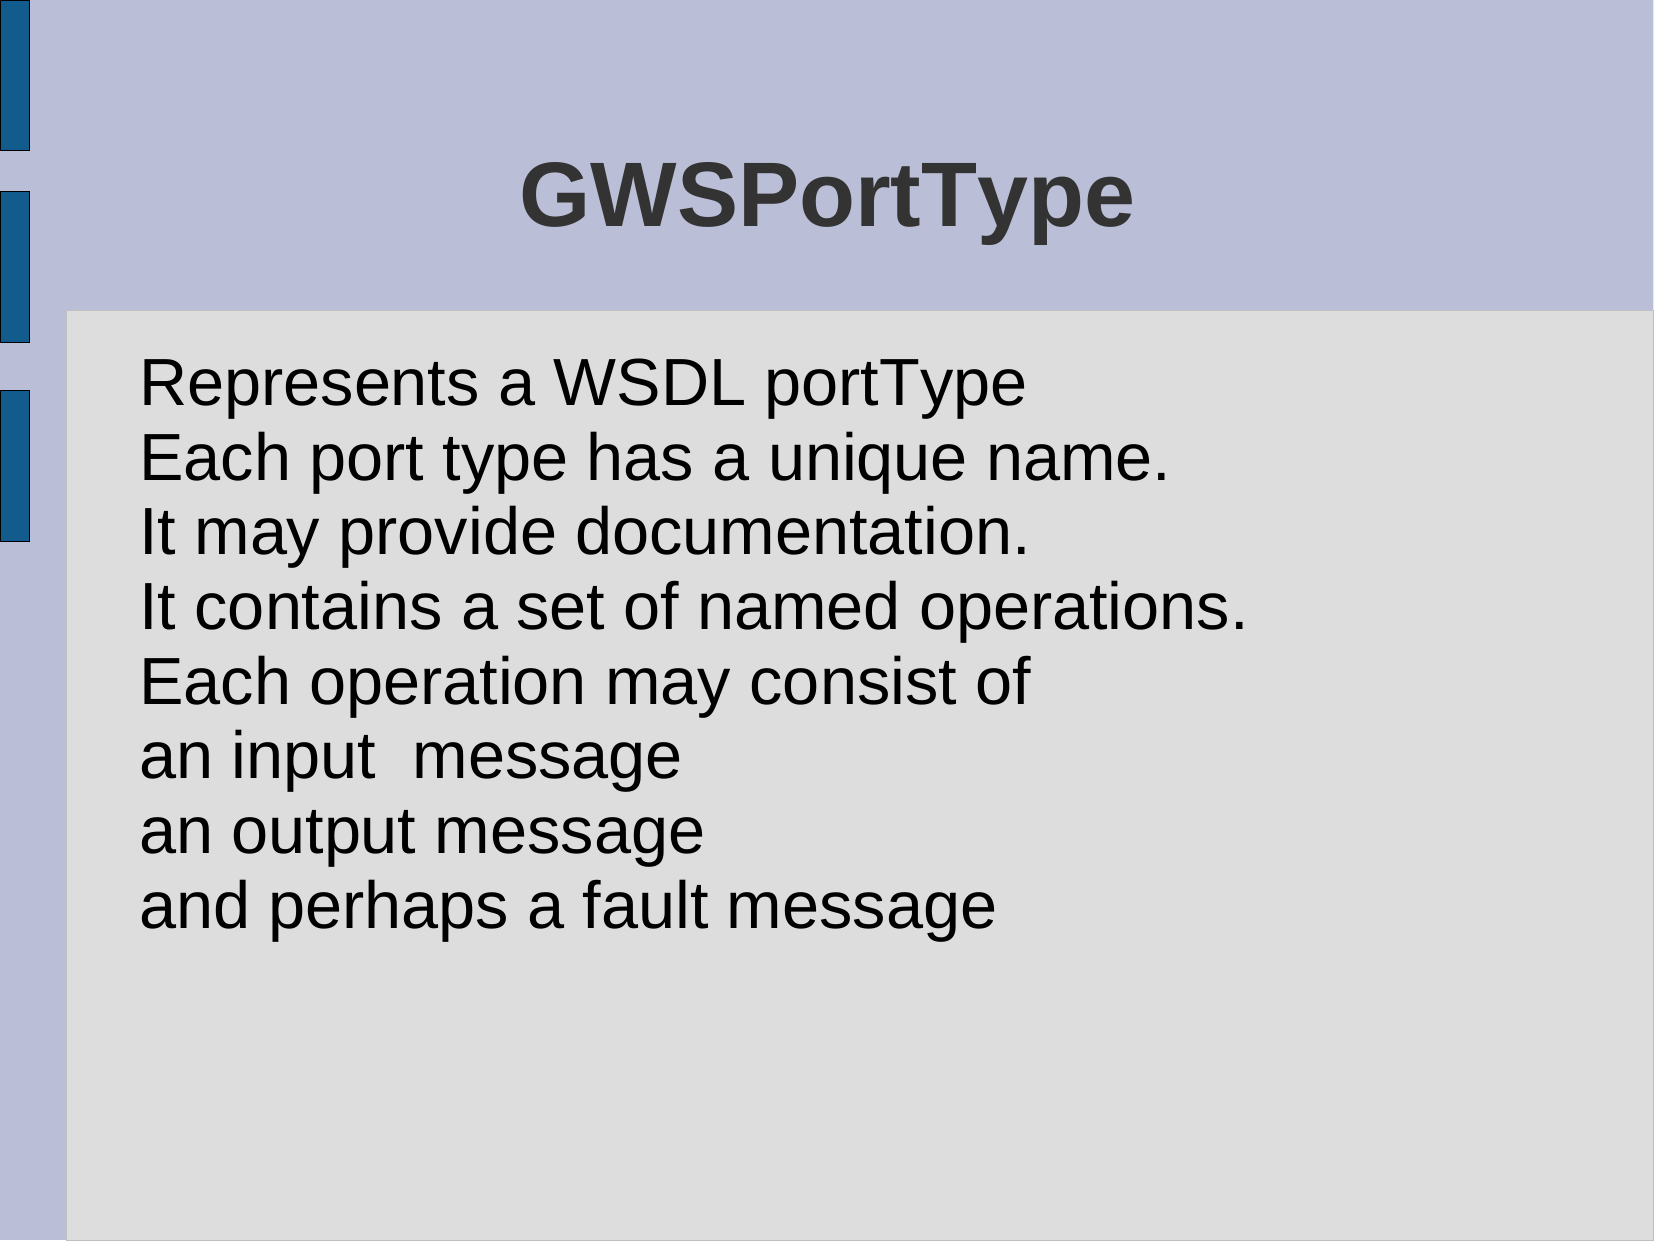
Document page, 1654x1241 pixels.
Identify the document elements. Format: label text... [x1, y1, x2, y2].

list Represents a WSDL portType Each port type has a unique name. It may provide documentation. It contains a set of named operations. Each operation may consist of an input message an output message and perhaps a fault message [121, 344, 1534, 1127]
title GWSPortType [121, 91, 1534, 299]
